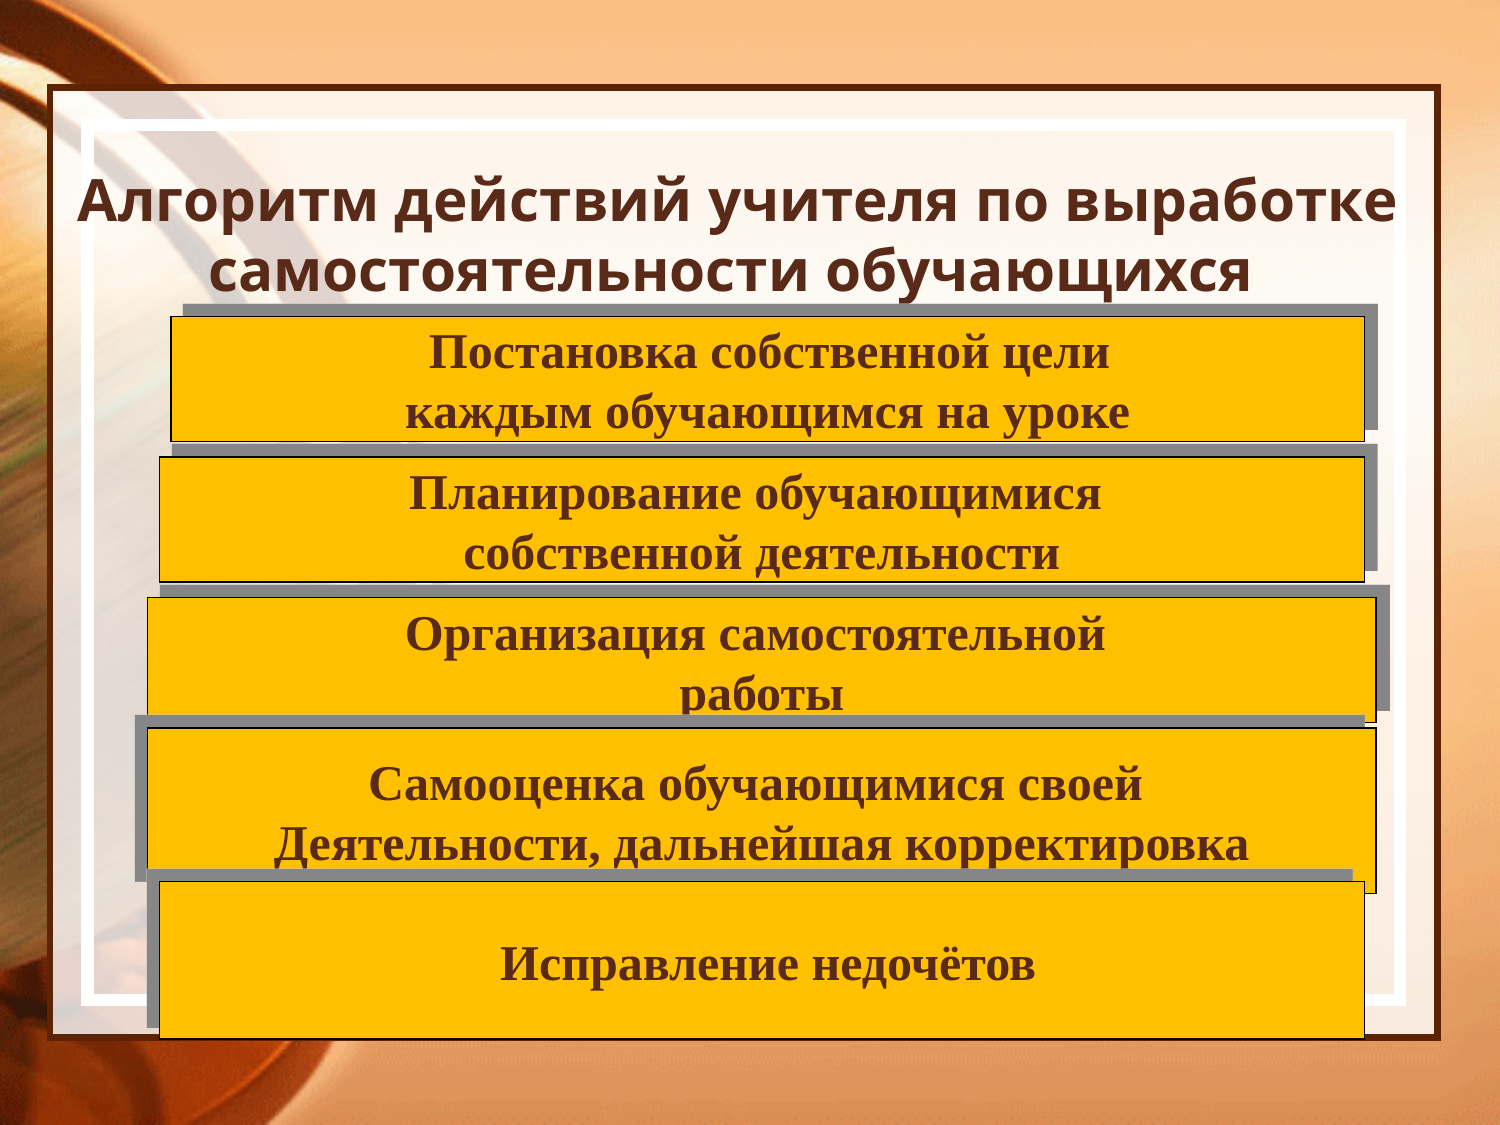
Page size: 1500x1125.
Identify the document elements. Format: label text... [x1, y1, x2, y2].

text_box Организация самостоятельной работы [148, 598, 1376, 723]
text_box Постановка собственной цели каждым обучающимся на уроке [171, 316, 1364, 441]
text_box Самооценка обучающимися своей Деятельности, дальнейшая корректировка [148, 728, 1376, 893]
text_box Планирование обучающимися собственной деятельности [159, 457, 1364, 582]
title Алгоритм действий учителя по выработке самостоятельности обучающихся [35, 35, 1442, 302]
text_box Исправление недочётов [159, 882, 1364, 1039]
